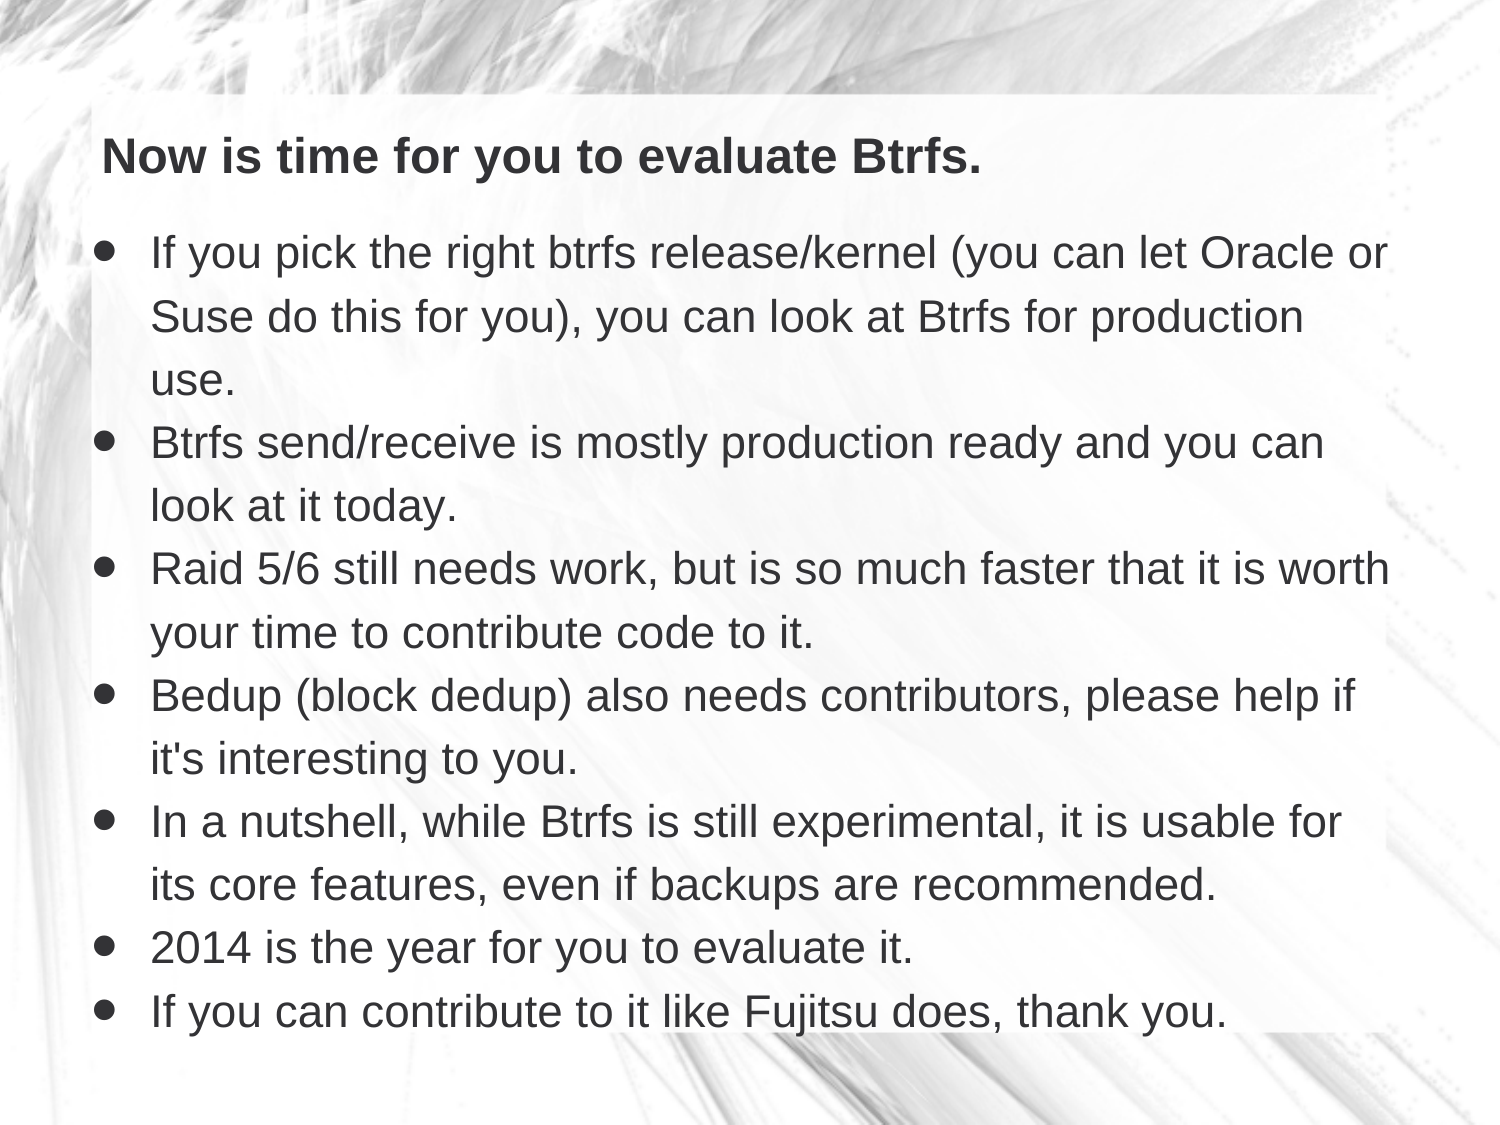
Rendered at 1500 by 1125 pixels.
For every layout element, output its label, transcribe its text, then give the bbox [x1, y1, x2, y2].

title Now is time for you to evaluate Btrfs. [61, 108, 1412, 205]
list If you pick the right btrfs release/kernel (you can let Oracle or Suse do this for you), you can look at Btrfs for production use. Btrfs send/receive is mostly production ready and you can look at it today. Raid 5/6 still needs work, but is so much faster that it is worth your time to contribute code to it. Bedup (block dedup) also needs contributors, please help if it's interesting to you. In a nutshell, while Btrfs is still experimental, it is usable for its core features, even if backups are recommended. 2014 is the year for you to evaluate it. If you can contribute to it like Fujitsu does, thank you. [60, 199, 1411, 1050]
picture [0, 0, 1500, 1125]
